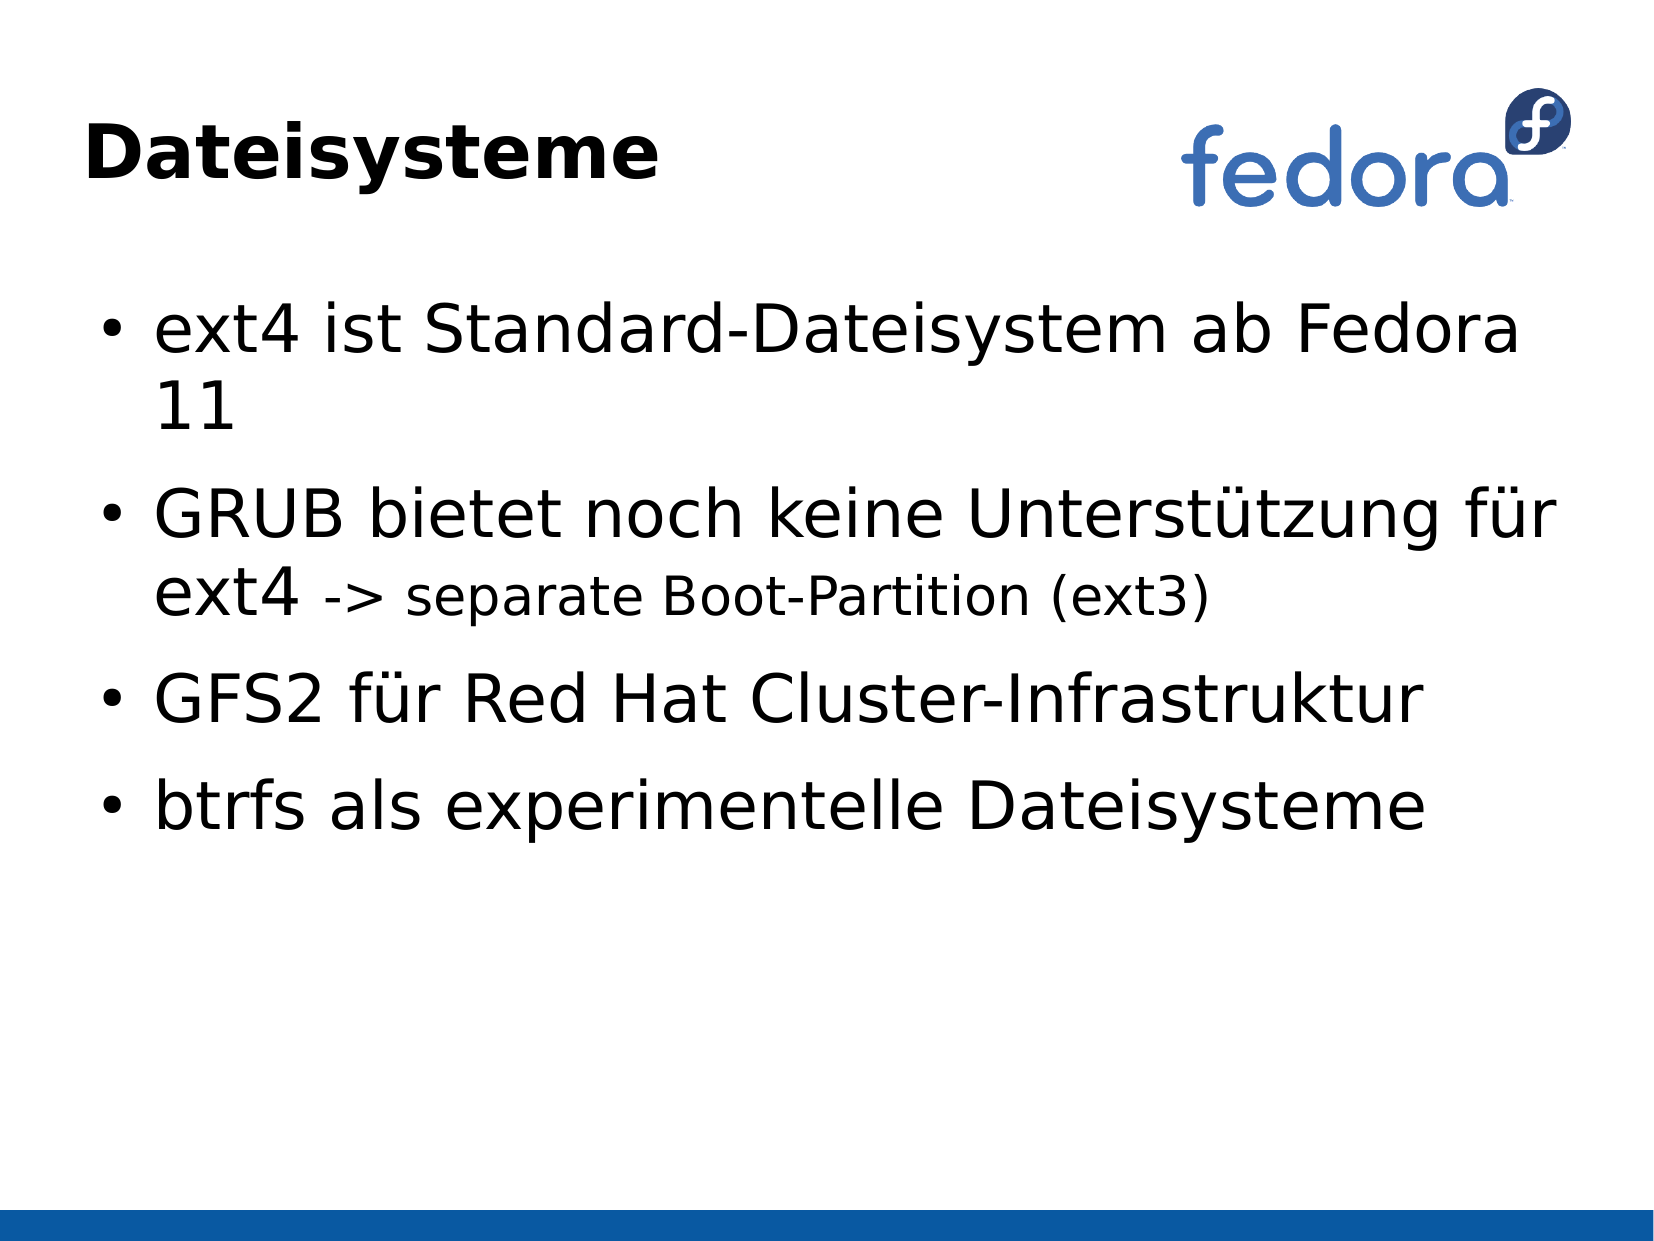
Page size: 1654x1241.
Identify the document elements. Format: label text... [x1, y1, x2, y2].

picture [0, 1210, 1654, 1241]
picture [1182, 88, 1571, 207]
title Dateisysteme [82, 49, 1182, 257]
list ext4 ist Standard-Dateisystem ab Fedora 11 GRUB bietet noch keine Unterstützung für ext4 -> separate Boot-Partition (ext3) GFS2 für Red Hat Cluster-Infrastruktur btrfs als experimentelle Dateisysteme [82, 290, 1571, 1109]
